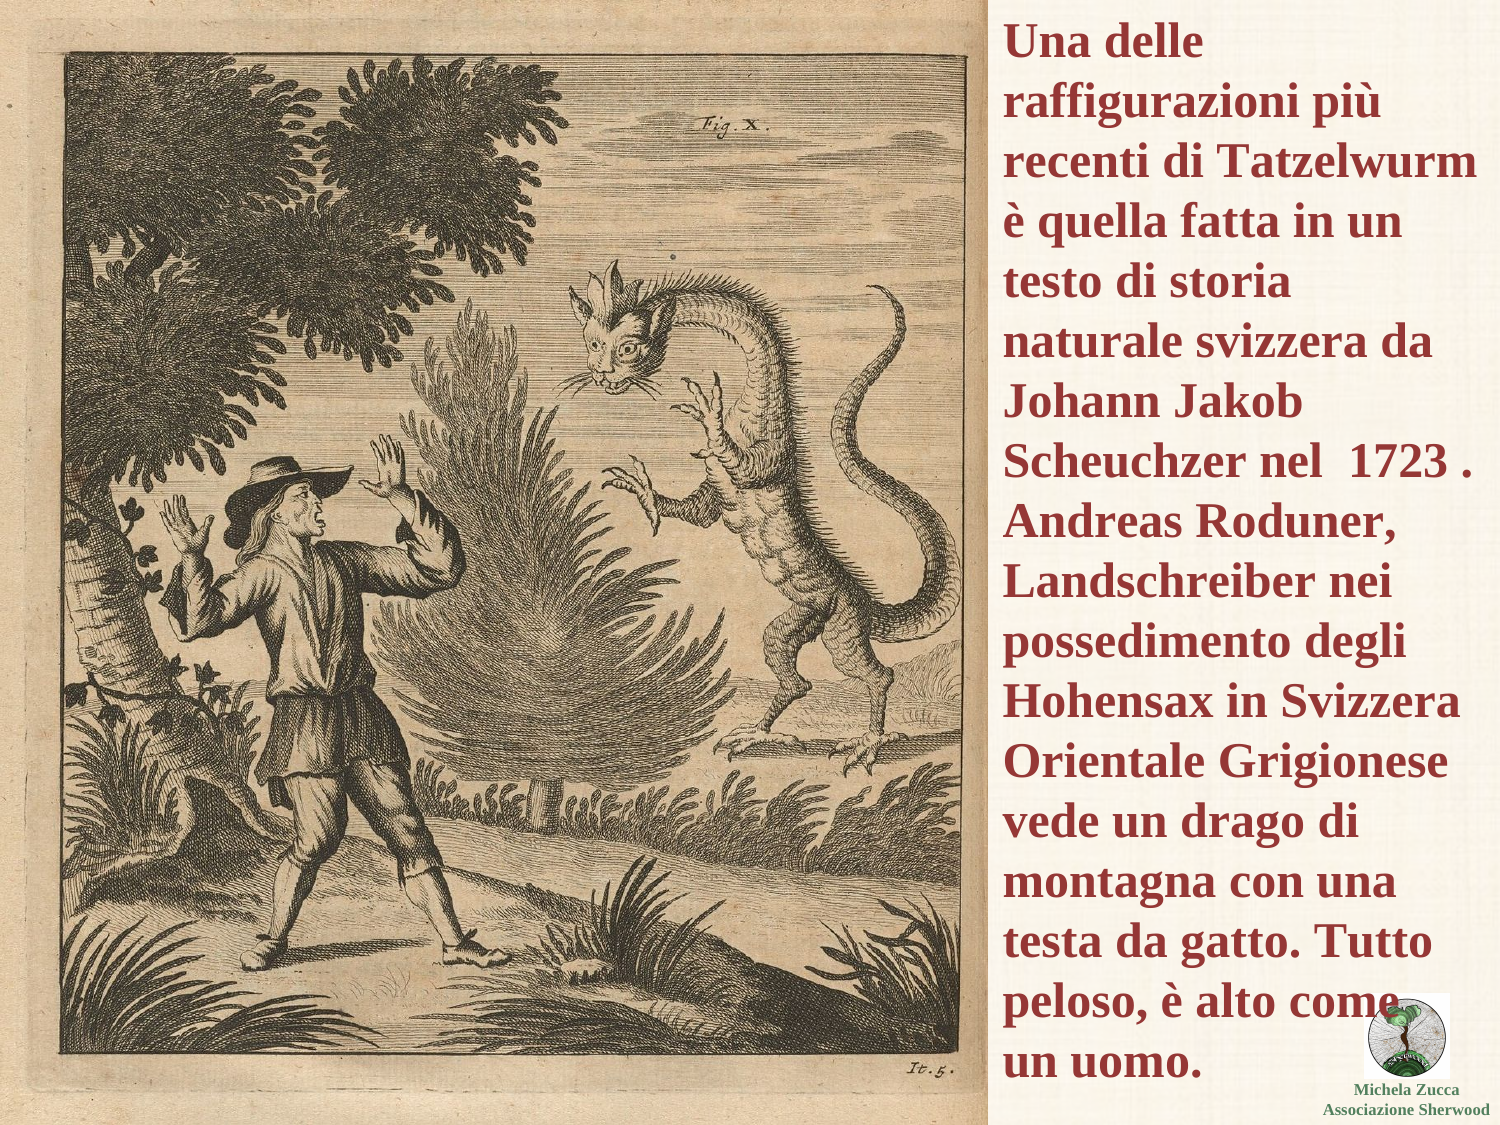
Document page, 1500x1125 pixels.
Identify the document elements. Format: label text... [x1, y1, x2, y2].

text_box Una delle raffigurazioni più recenti di Tatzelwurm è quella fatta in un testo di storia naturale svizzera da Johann Jakob Scheuchzer nel 1723 . Andreas Roduner, Landschreiber nei possedimento degli Hohensax in Svizzera Orientale Grigionese vede un drago di montagna con una testa da gatto. Tutto peloso, è alto come un uomo. [988, 0, 1500, 1106]
picture [0, 0, 988, 1125]
text_box Michela Zucca Associazione Sherwood [1307, 1106, 1500, 1125]
